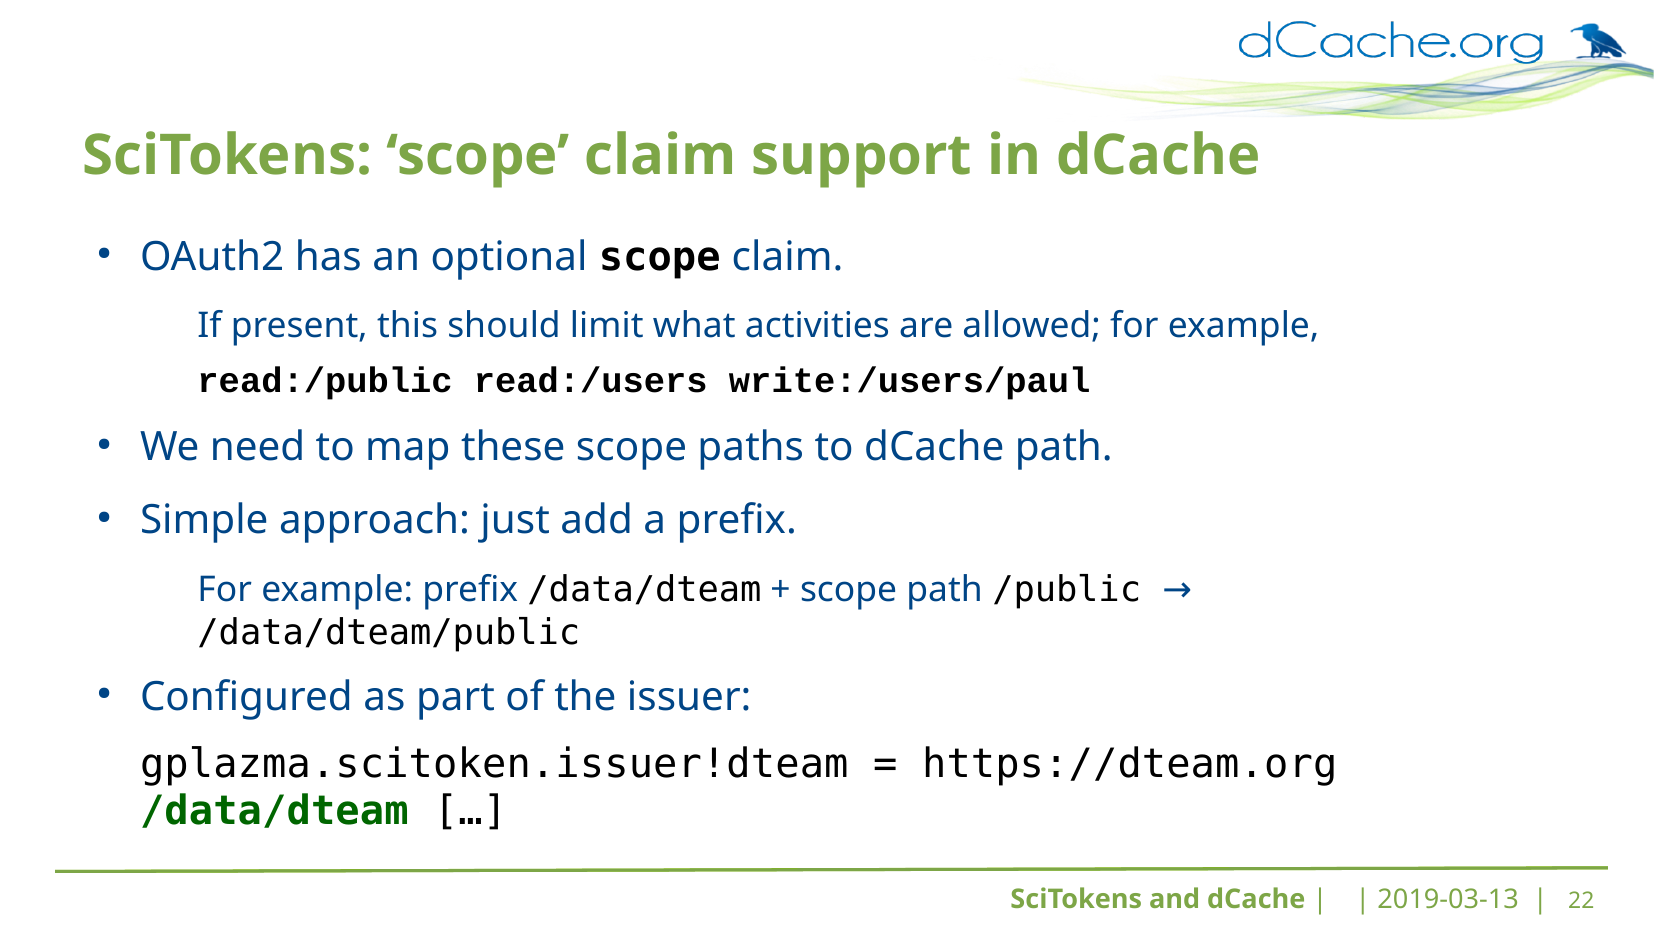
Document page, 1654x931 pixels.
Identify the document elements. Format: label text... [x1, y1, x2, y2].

picture [956, 12, 1654, 127]
title SciTokens: ‘scope’ claim support in dCache [82, 116, 1605, 189]
list OAuth2 has an optional scope claim. If present, this should limit what activities are allowed; for example, read:/public read:/users write:/users/paul We need to map these scope paths to dCache path. Simple approach: just add a prefix. For example: prefix /data/dteam + scope path /public → /data/dteam/public Configured as part of the issuer: gplazma.scitoken.issuer!dteam = https://dteam.org /data/dteam […] [82, 227, 1576, 841]
